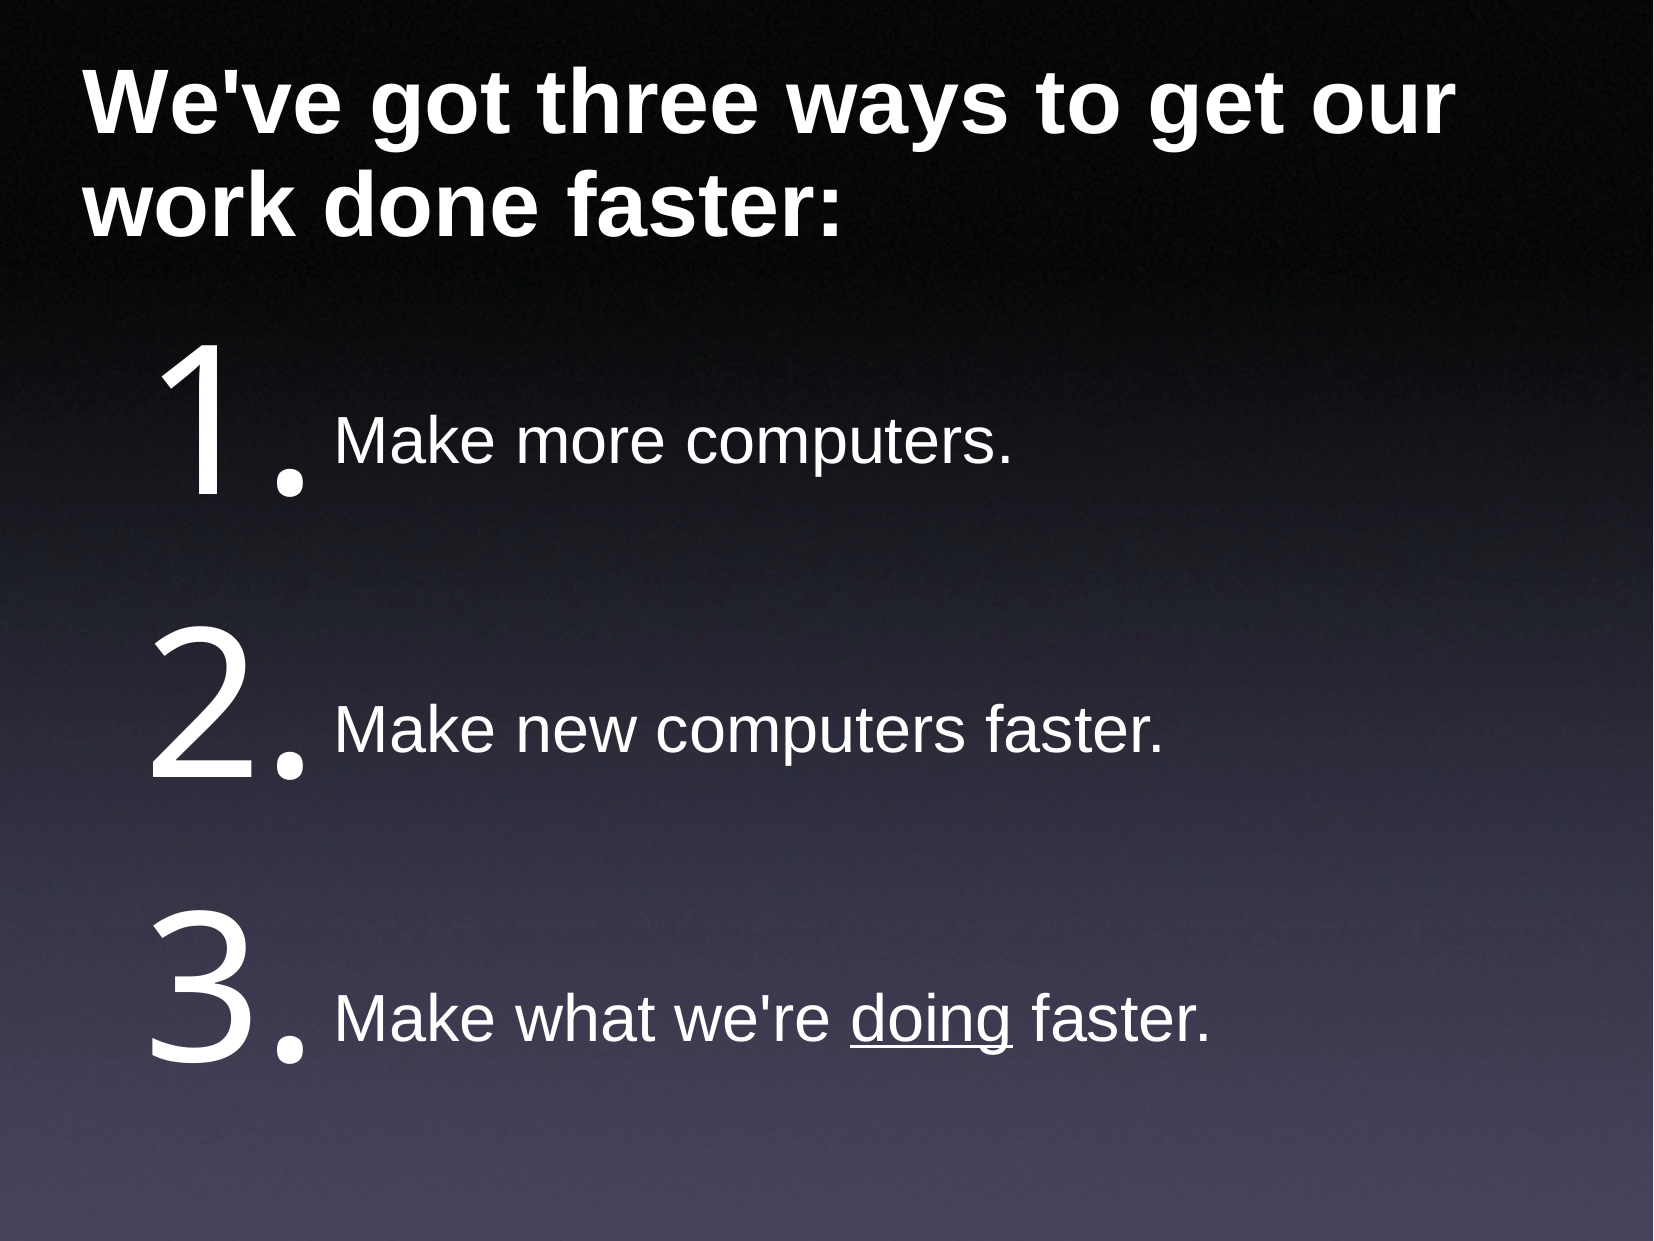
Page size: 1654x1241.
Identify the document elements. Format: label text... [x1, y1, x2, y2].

text_box Make more computers. [319, 395, 1033, 486]
text_box 1. 2. 3. [128, 264, 354, 1160]
title We've got three ways to get our work done faster: [82, 50, 1571, 256]
text_box Make new computers faster. [319, 684, 1185, 775]
text_box Make what we're doing faster. [319, 973, 1231, 1063]
picture [0, 0, 1654, 1241]
